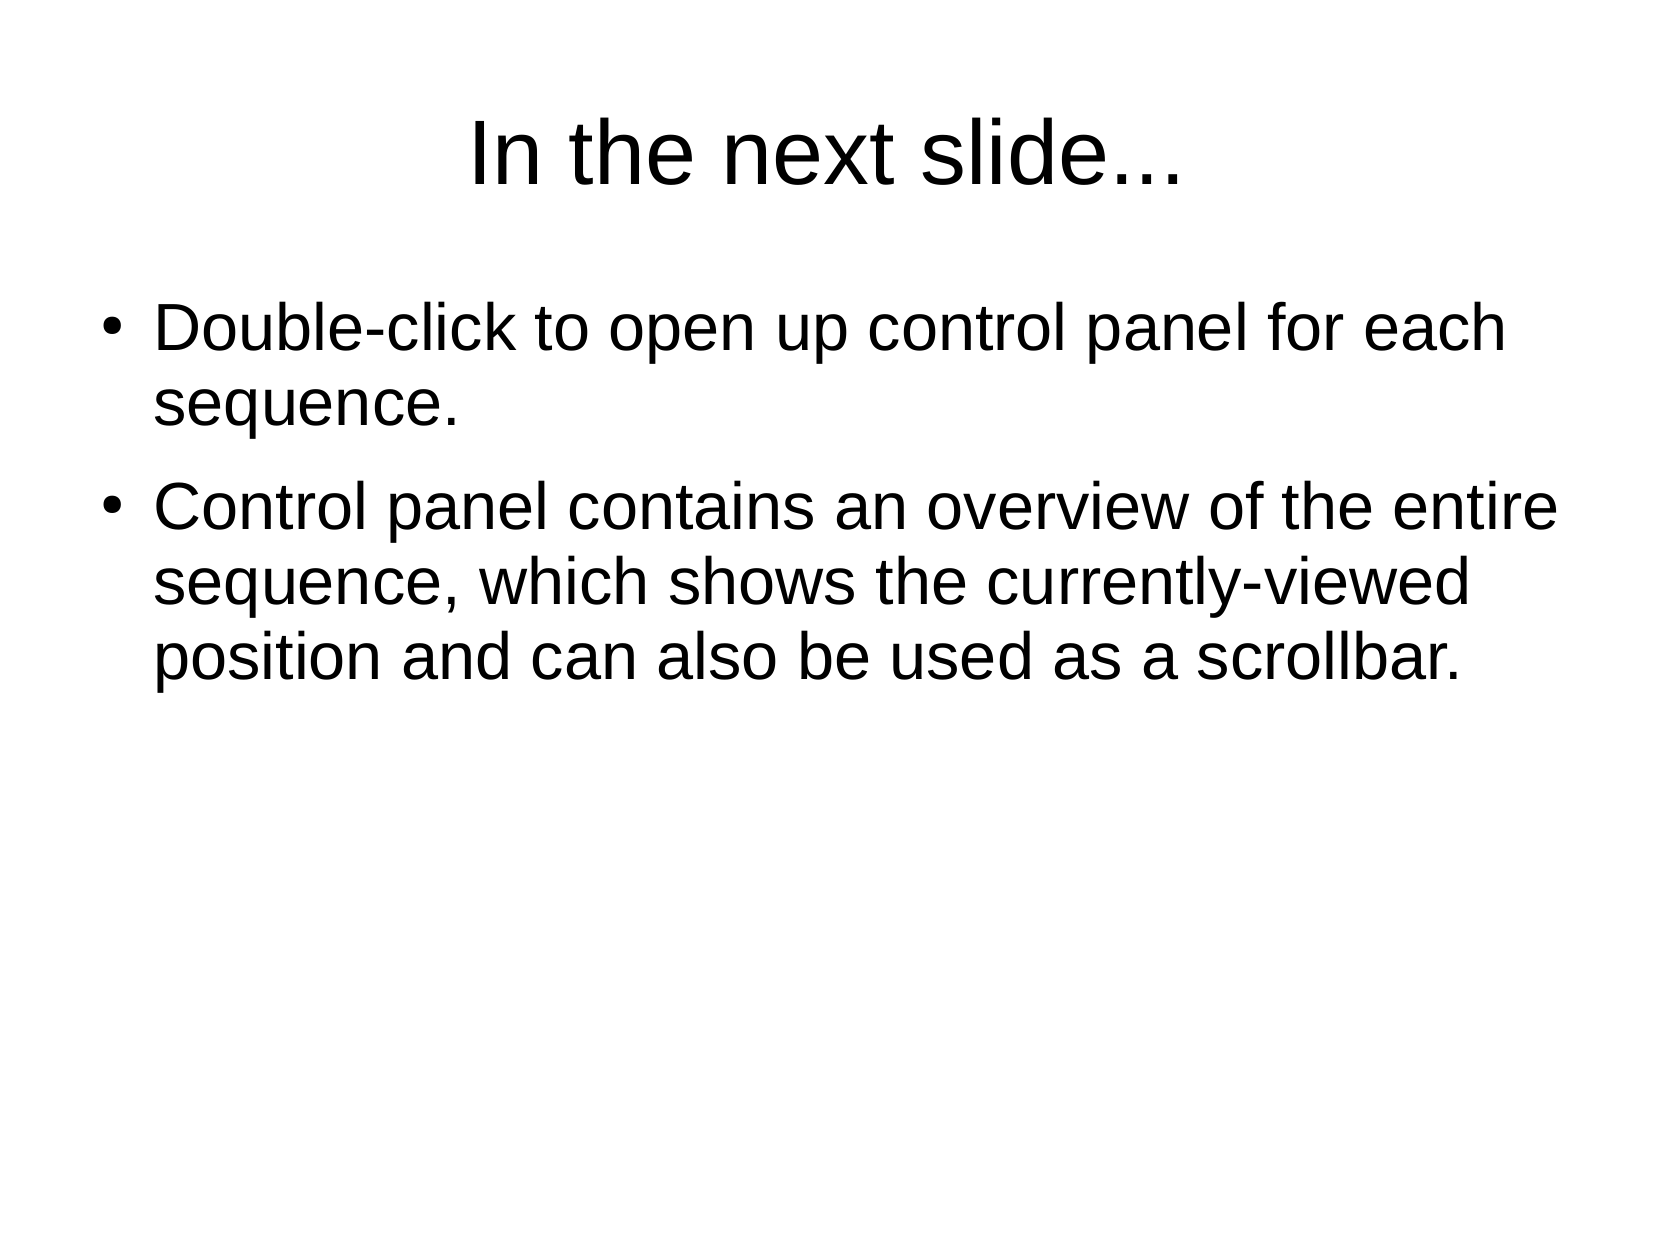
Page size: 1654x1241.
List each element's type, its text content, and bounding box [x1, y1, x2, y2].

title In the next slide... [82, 56, 1571, 250]
list Double-click to open up control panel for each sequence. Control panel contains an overview of the entire sequence, which shows the currently-viewed position and can also be used as a scrollbar. [82, 290, 1571, 1109]
